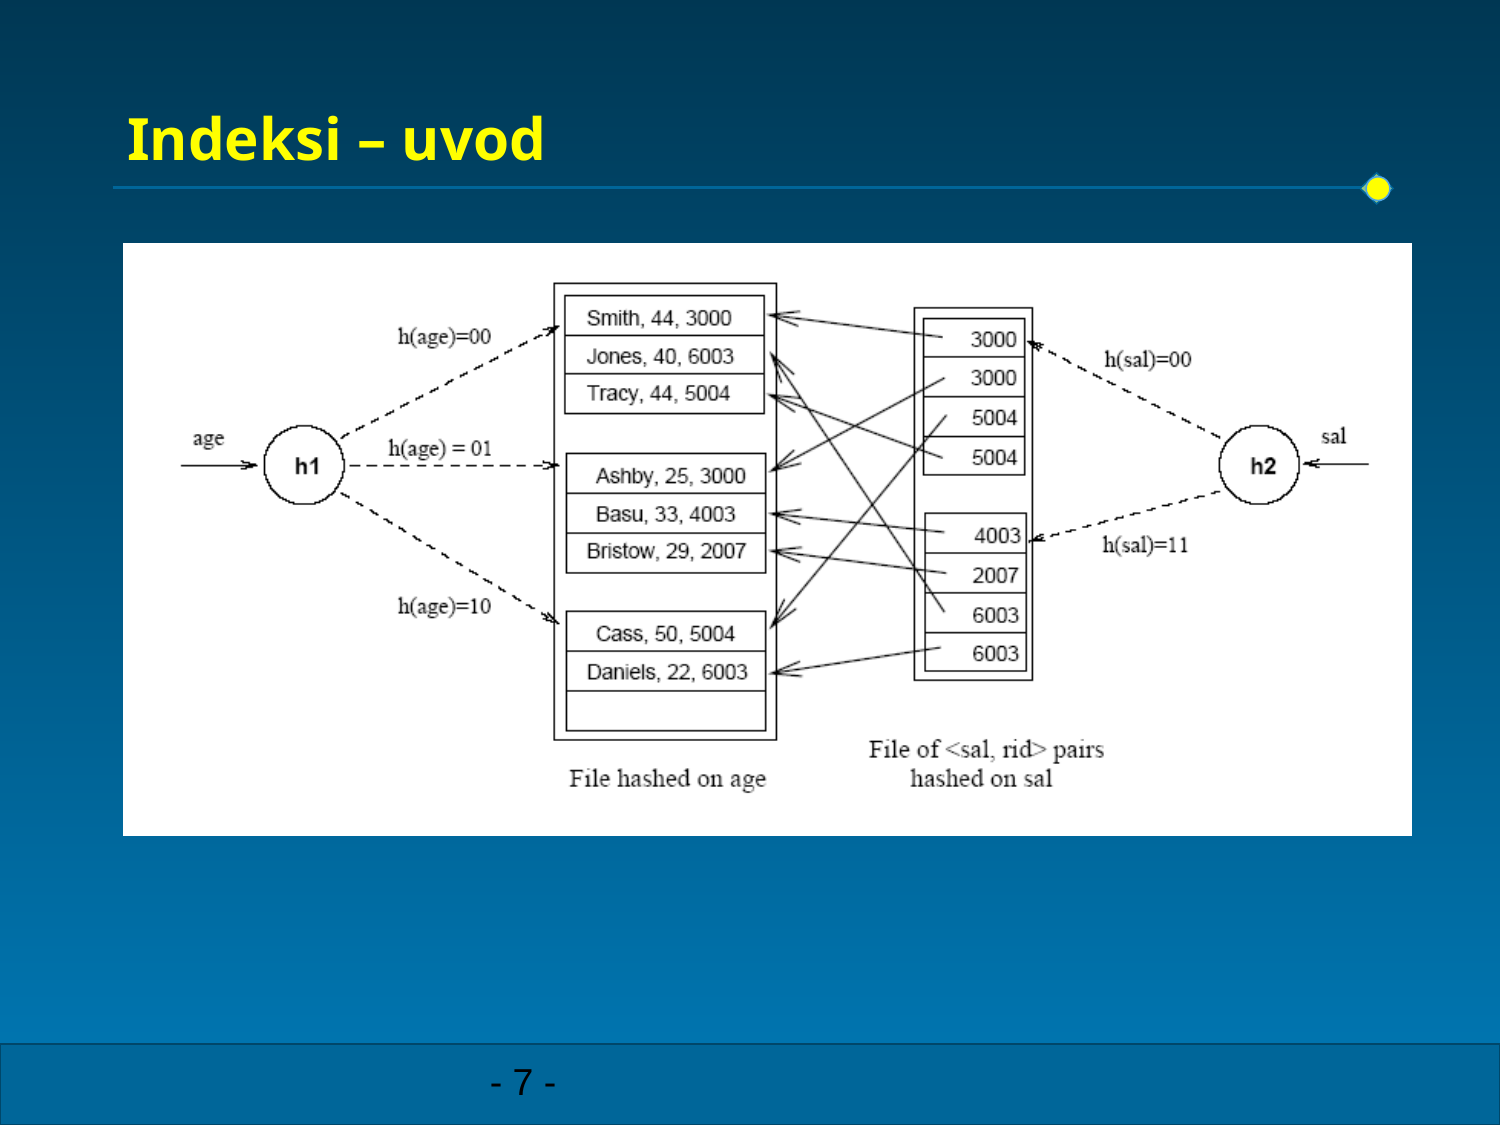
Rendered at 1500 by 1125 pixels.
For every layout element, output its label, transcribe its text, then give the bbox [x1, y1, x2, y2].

title Indeksi – uvod [112, 94, 1388, 181]
picture [124, 244, 1411, 835]
